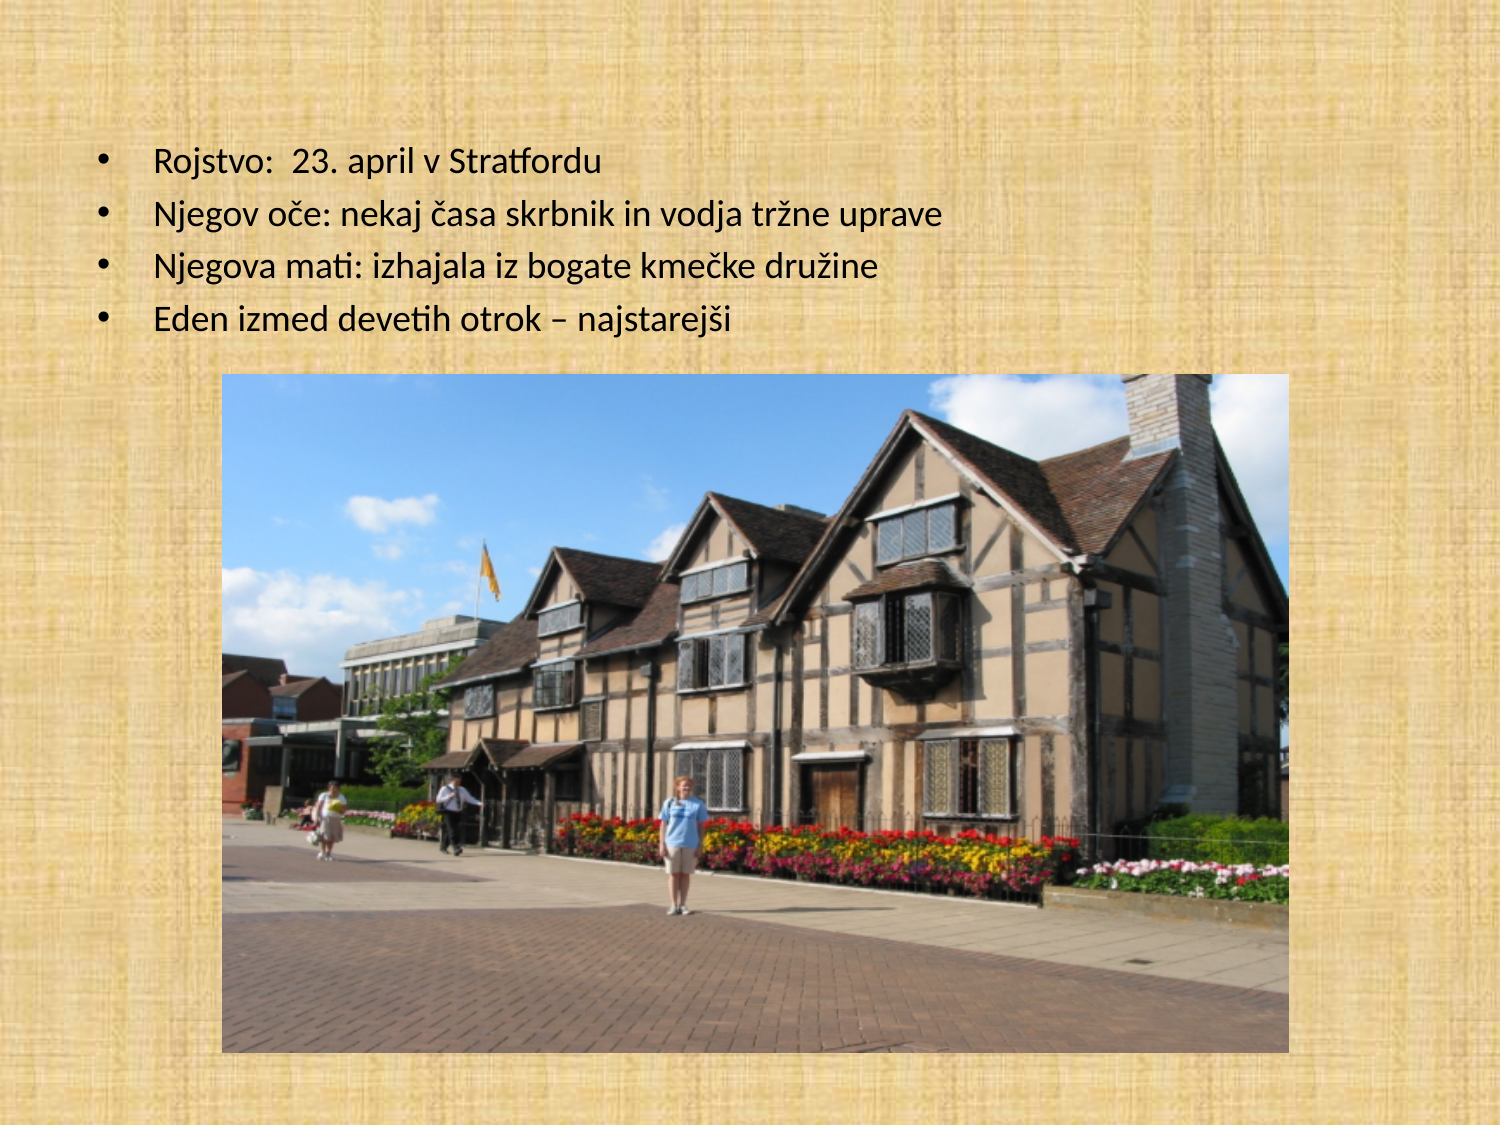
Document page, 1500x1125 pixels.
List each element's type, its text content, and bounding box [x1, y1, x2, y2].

list Rojstvo: 23. april v Stratfordu Njegov oče: nekaj časa skrbnik in vodja tržne uprave Njegova mati: izhajala iz bogate kmečke družine Eden izmed devetih otrok – najstarejši [82, 128, 1432, 872]
picture [0, 0, 1500, 1125]
